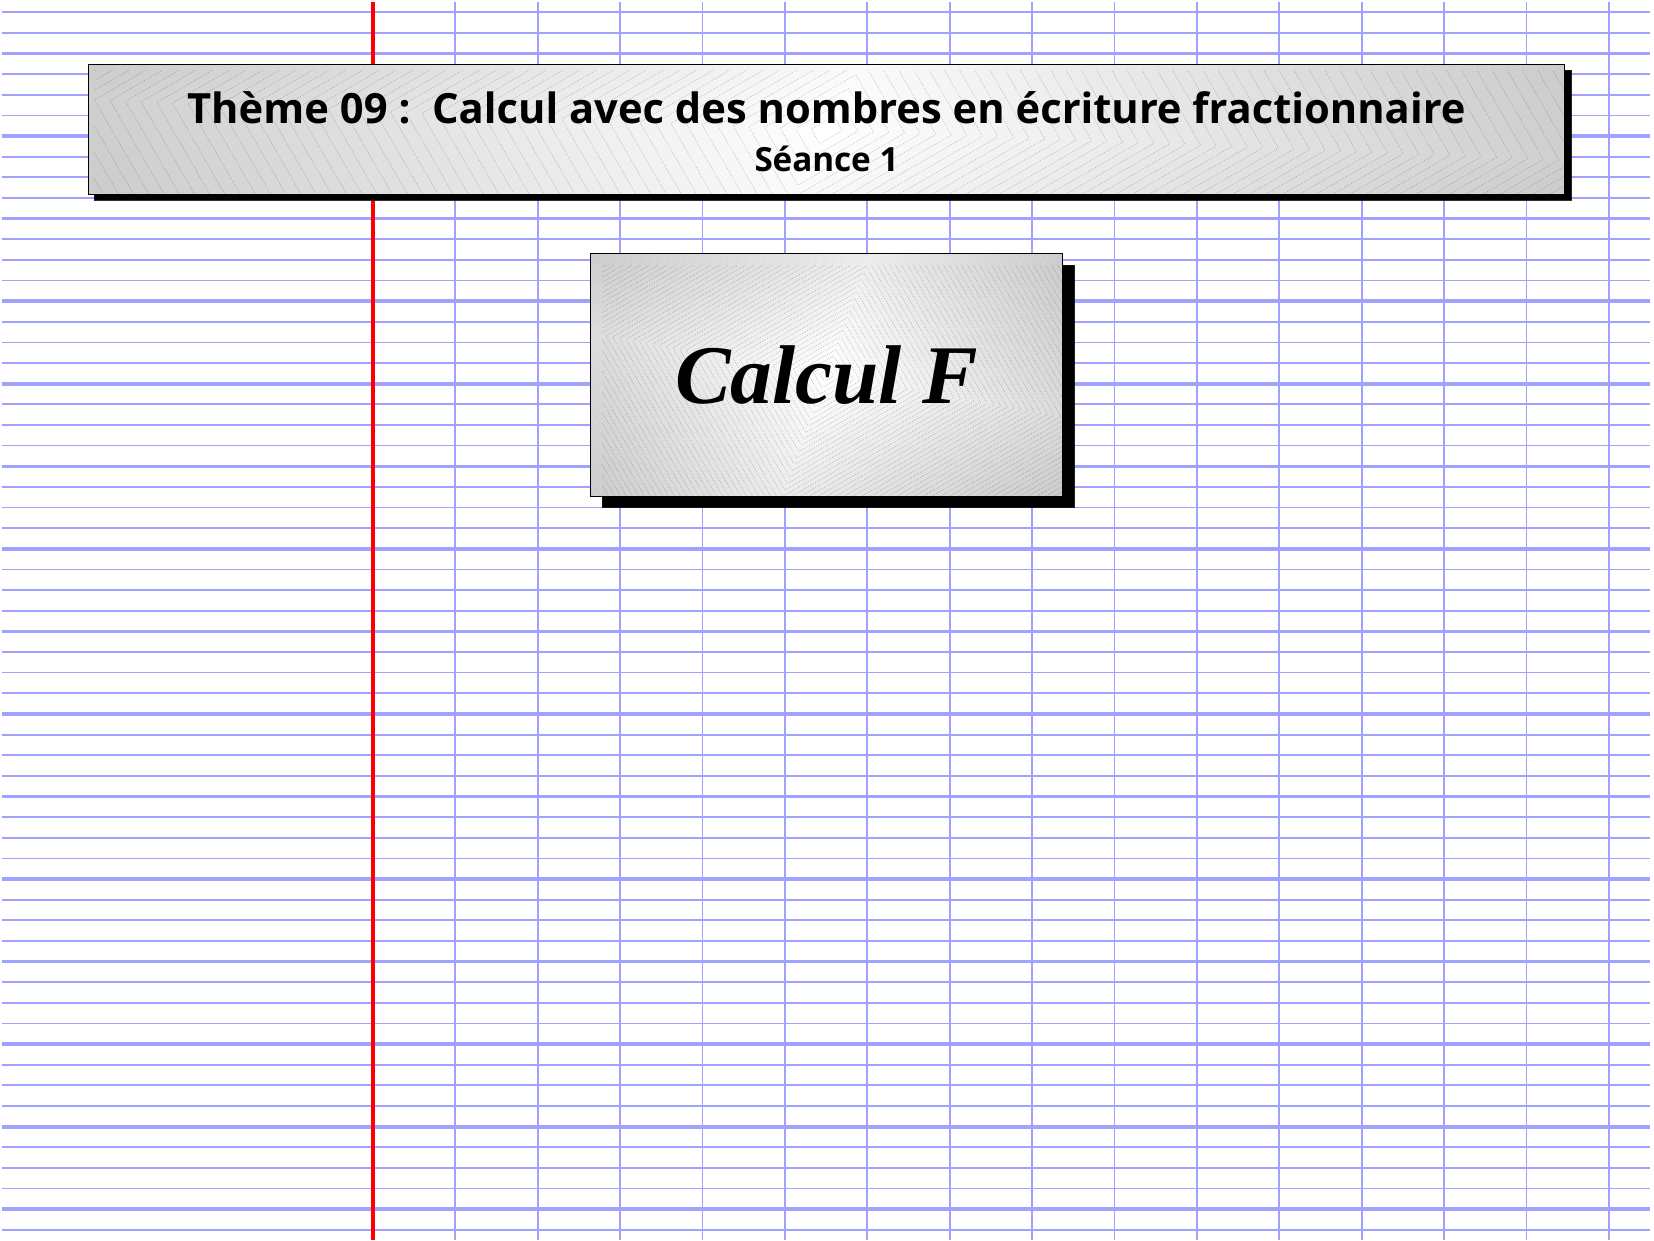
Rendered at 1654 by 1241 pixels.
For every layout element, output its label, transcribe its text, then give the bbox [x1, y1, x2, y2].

text_box Calcul F [590, 253, 1063, 497]
text_box Thème 09 : Calcul avec des nombres en écriture fractionnaire Séance 1 [88, 64, 1565, 195]
picture [0, 0, 1654, 1241]
